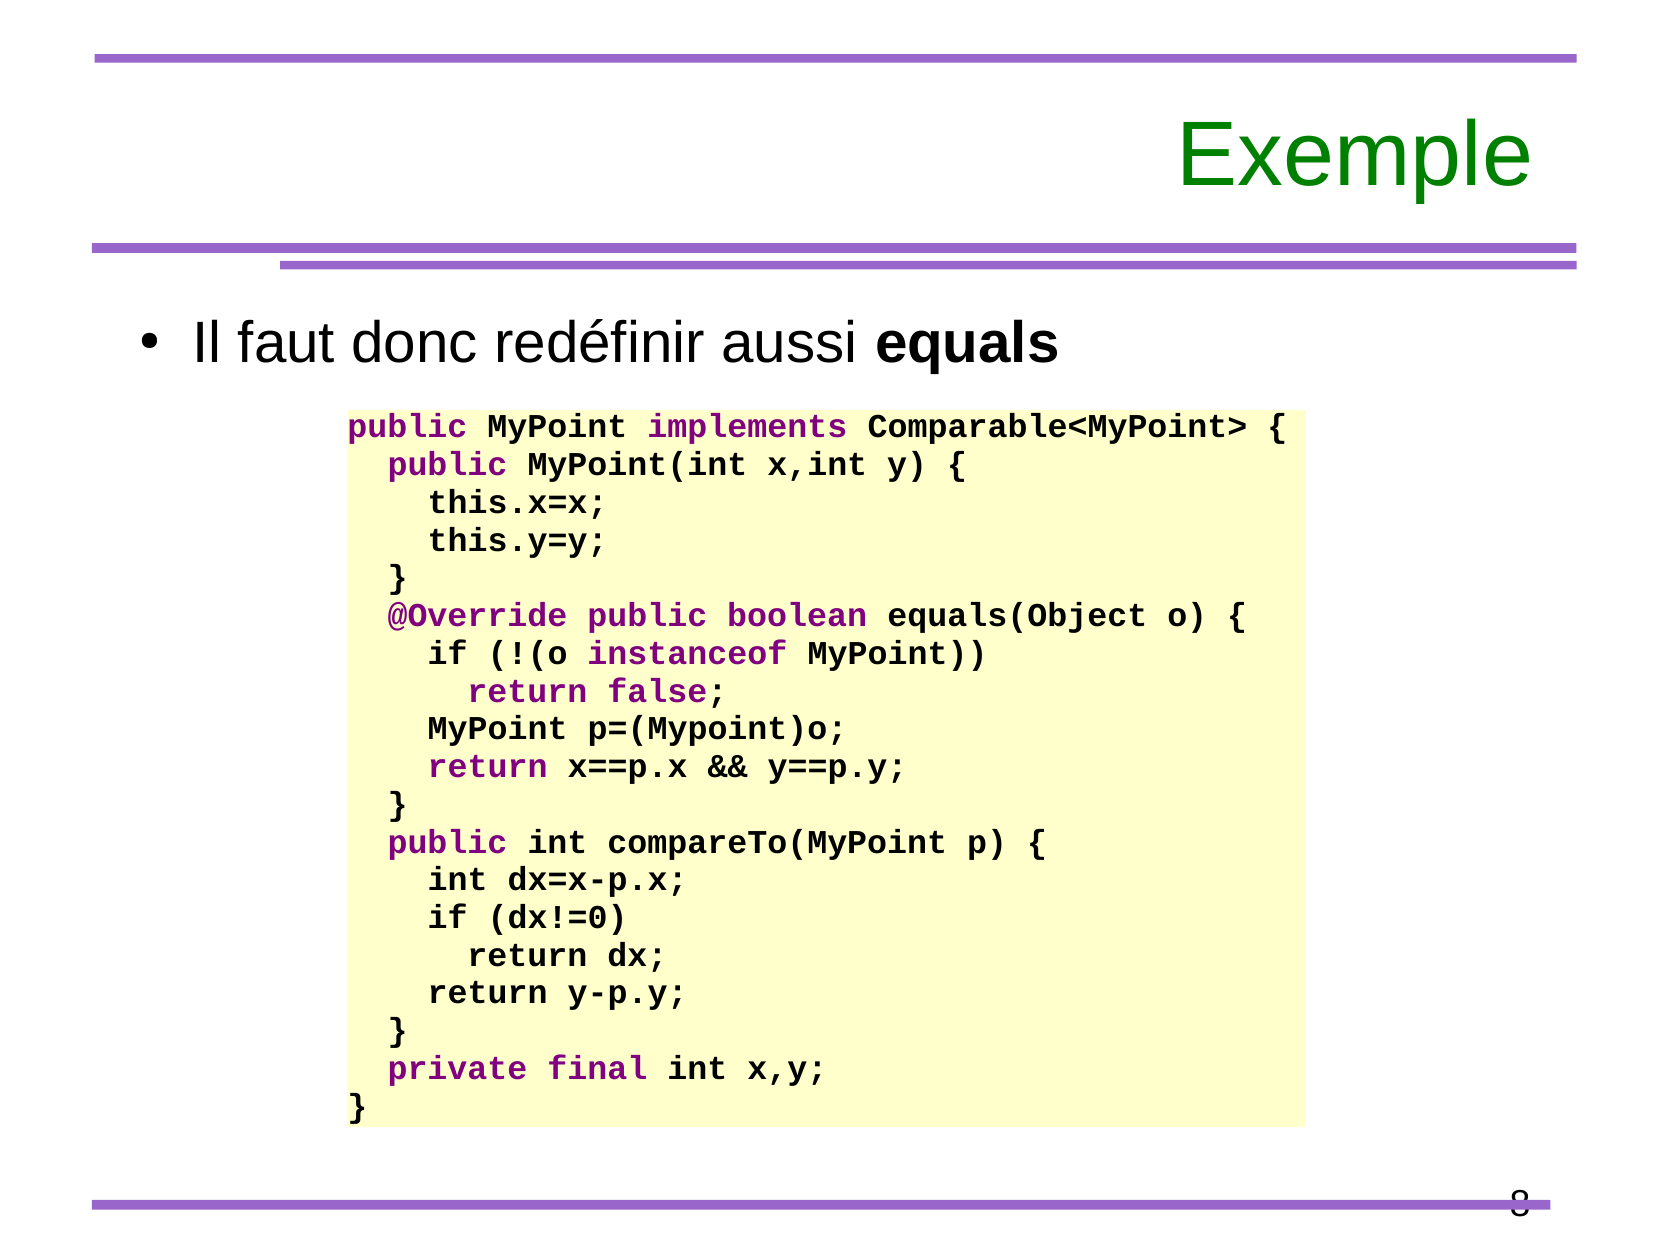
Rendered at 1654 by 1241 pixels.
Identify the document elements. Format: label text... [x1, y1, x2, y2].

text_box public MyPoint implements Comparable<MyPoint> { public MyPoint(int x,int y) { this.x=x; this.y=y; } @Override public boolean equals(Object o) { if (!(o instanceof MyPoint)) return false; MyPoint p=(Mypoint)o; return x==p.x && y==p.y; } public int compareTo(MyPoint p) { int dx=x-p.x; if (dx!=0) return dx; return y-p.y; } private final int x,y; } [347, 410, 1306, 1128]
list Il faut donc redéfinir aussi equals [121, 309, 1534, 408]
title Exemple [121, 49, 1534, 257]
